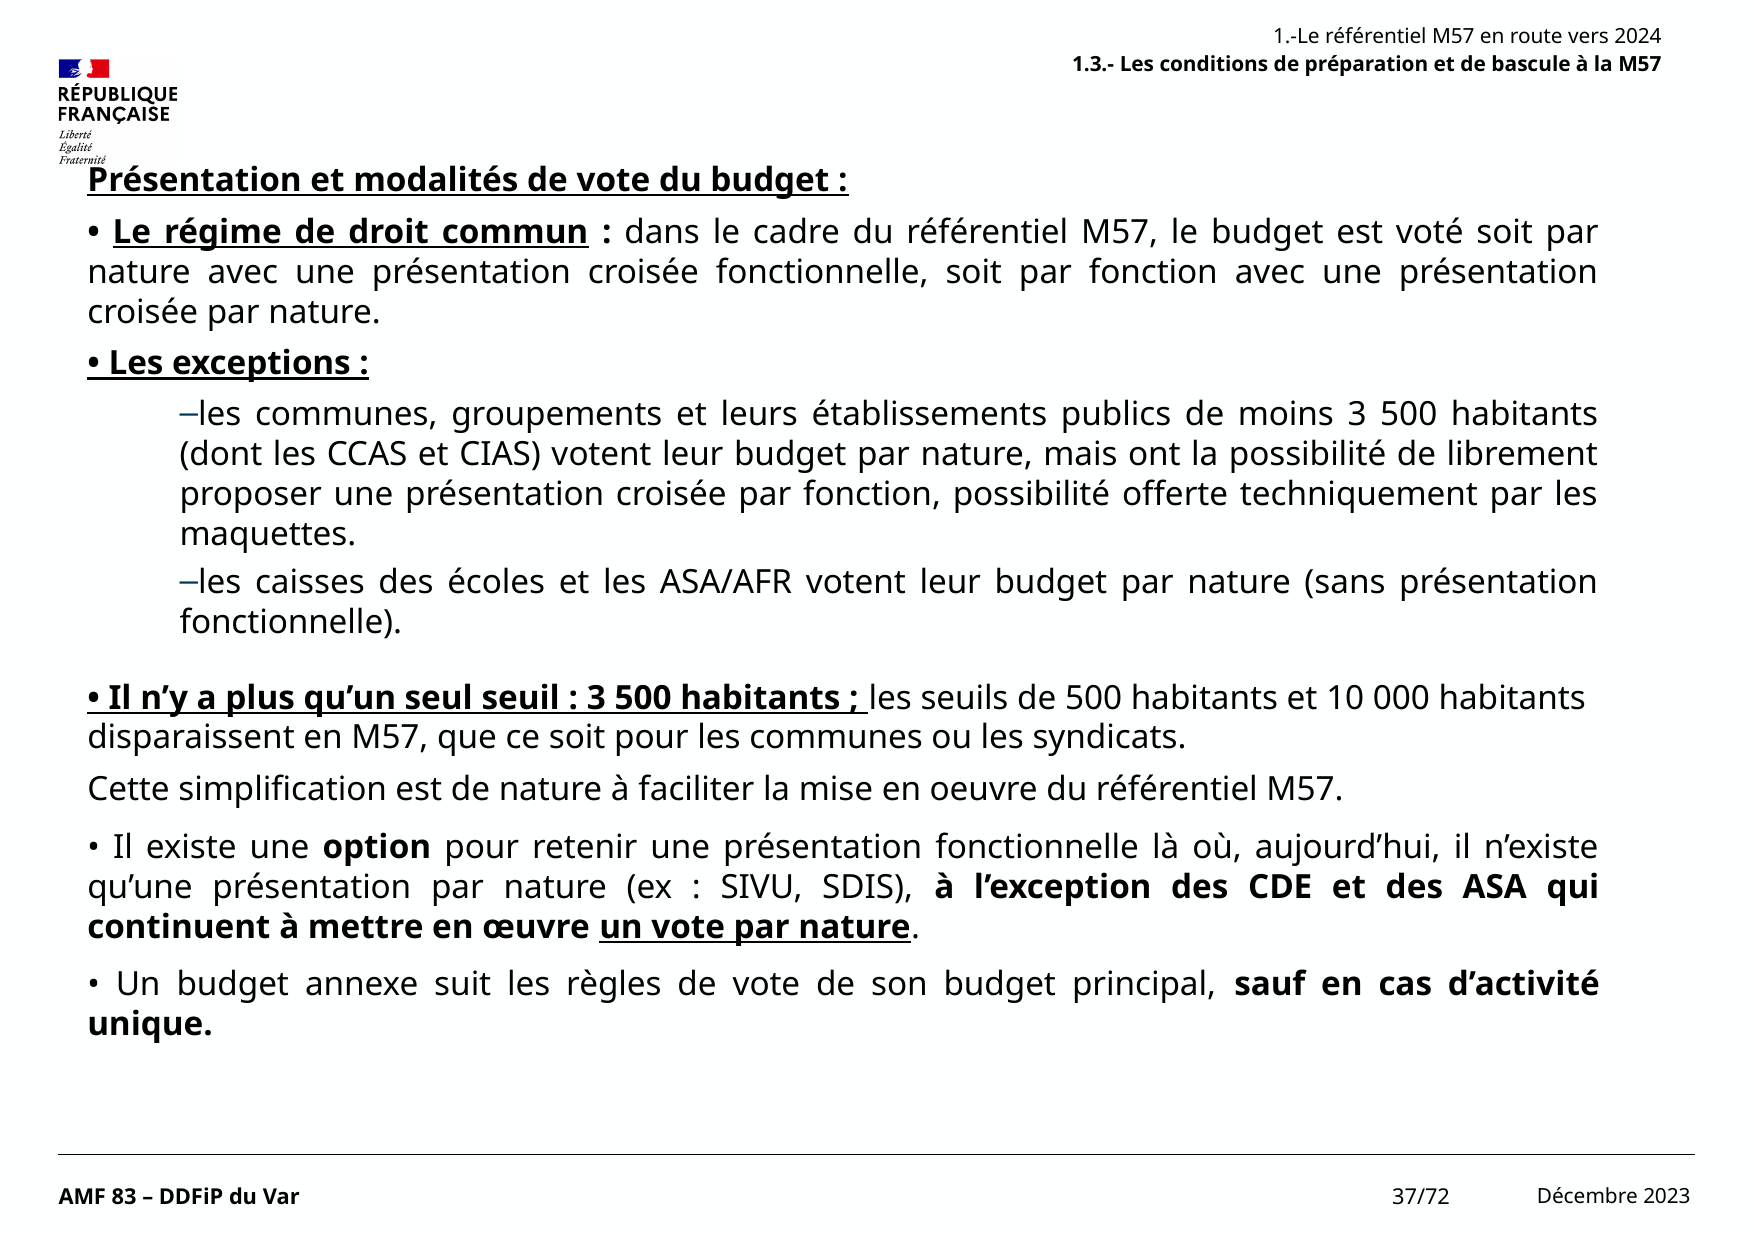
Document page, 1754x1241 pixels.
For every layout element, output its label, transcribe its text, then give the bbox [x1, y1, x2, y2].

text_box 1.-Le référentiel M57 en route vers 2024 1.3.- Les conditions de préparation et de bascule à la M57 [207, 13, 1677, 97]
list Présentation et modalités de vote du budget : • Le régime de droit commun : dans le cadre du référentiel M57, le budget est voté soit par nature avec une présentation croisée fonctionnelle, soit par fonction avec une présentation croisée par nature. • Les exceptions : les communes, groupements et leurs établissements publics de moins 3 500 habitants (dont les CCAS et CIAS) votent leur budget par nature, mais ont la possibilité de librement proposer une présentation croisée par fonction, possibilité offerte techniquement par les maquettes. les caisses des écoles et les ASA/AFR votent leur budget par nature (sans présentation fonctionnelle). • Il n’y a plus qu’un seul seuil : 3 500 habitants ; les seuils de 500 habitants et 10 000 habitants disparaissent en M57, que ce soit pour les communes ou les syndicats. Cette simplification est de nature à faciliter la mise en oeuvre du référentiel M57. • Il existe une option pour retenir une présentation fonctionnelle là où, aujourd’hui, il n’existe qu’une présentation par nature (ex : SIVU, SDIS), à l’exception des CDE et des ASA qui continuent à mettre en œuvre un vote par nature. • Un budget annexe suit les règles de vote de son budget principal, sauf en cas d’activité unique. [87, 158, 1601, 1156]
picture [58, 58, 178, 164]
